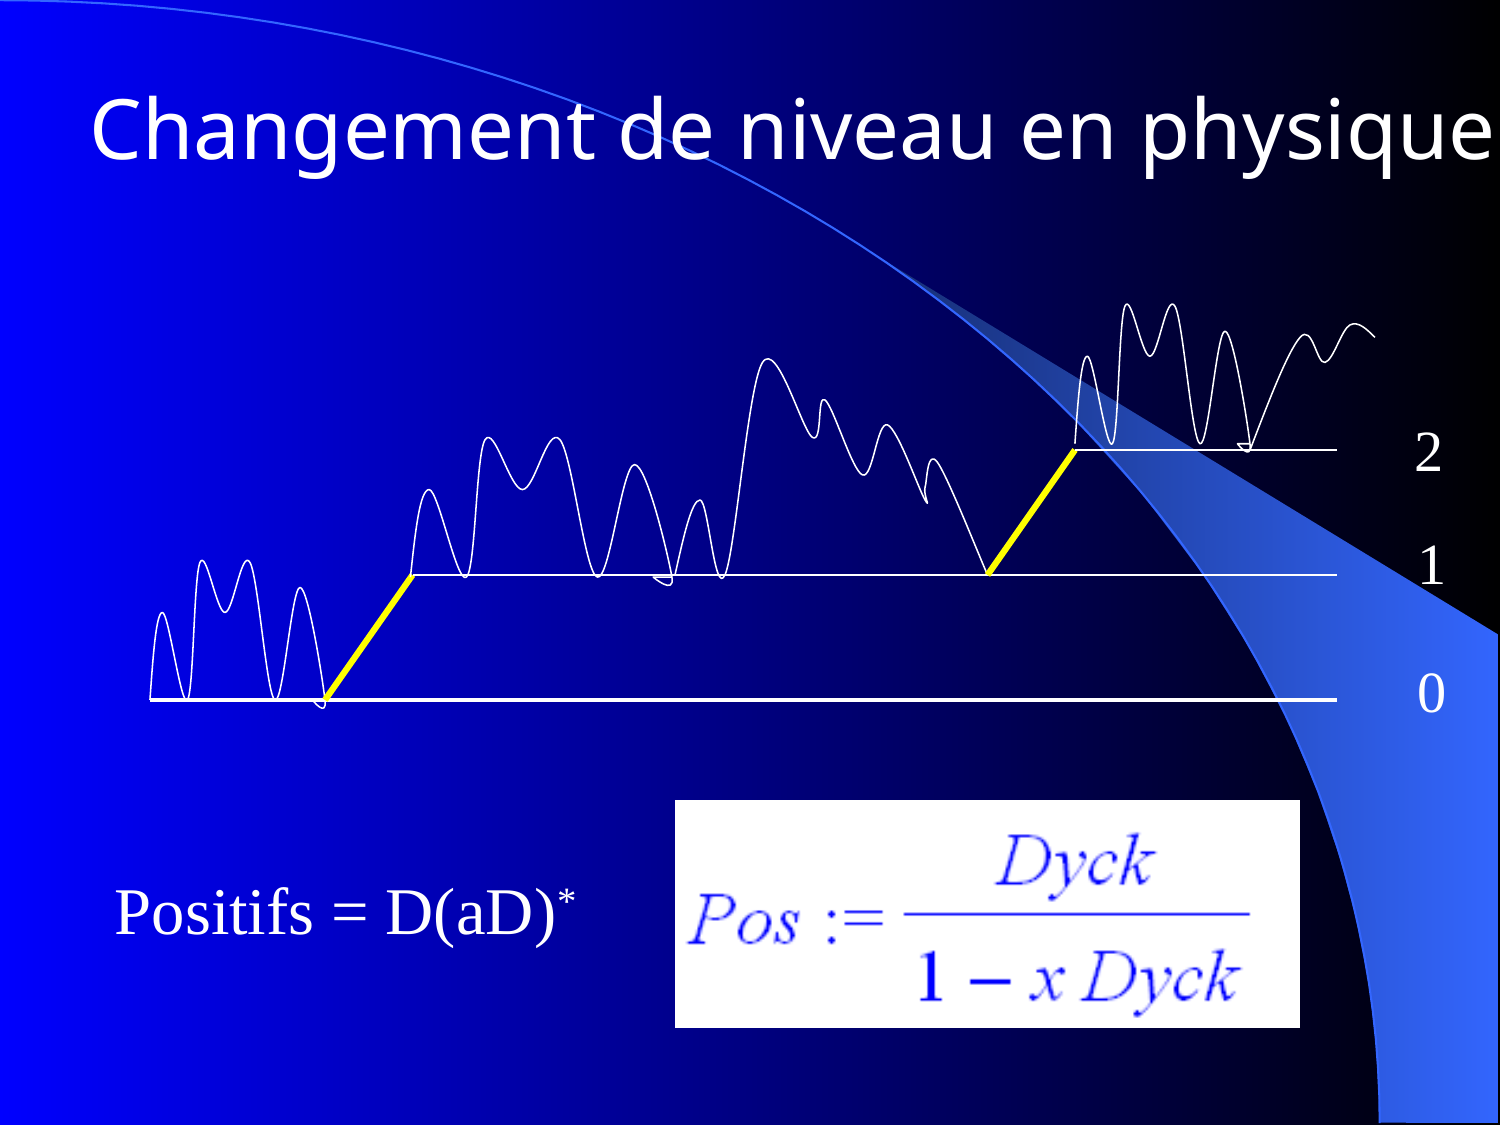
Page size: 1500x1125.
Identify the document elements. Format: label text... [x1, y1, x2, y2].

text_box Positifs = D(aD)* [99, 867, 601, 957]
text_box Changement de niveau en physique [75, 62, 1500, 192]
picture [675, 800, 1300, 1028]
text_box 2 [1399, 412, 1460, 493]
text_box 0 [1403, 652, 1463, 733]
text_box 1 [1403, 525, 1463, 606]
